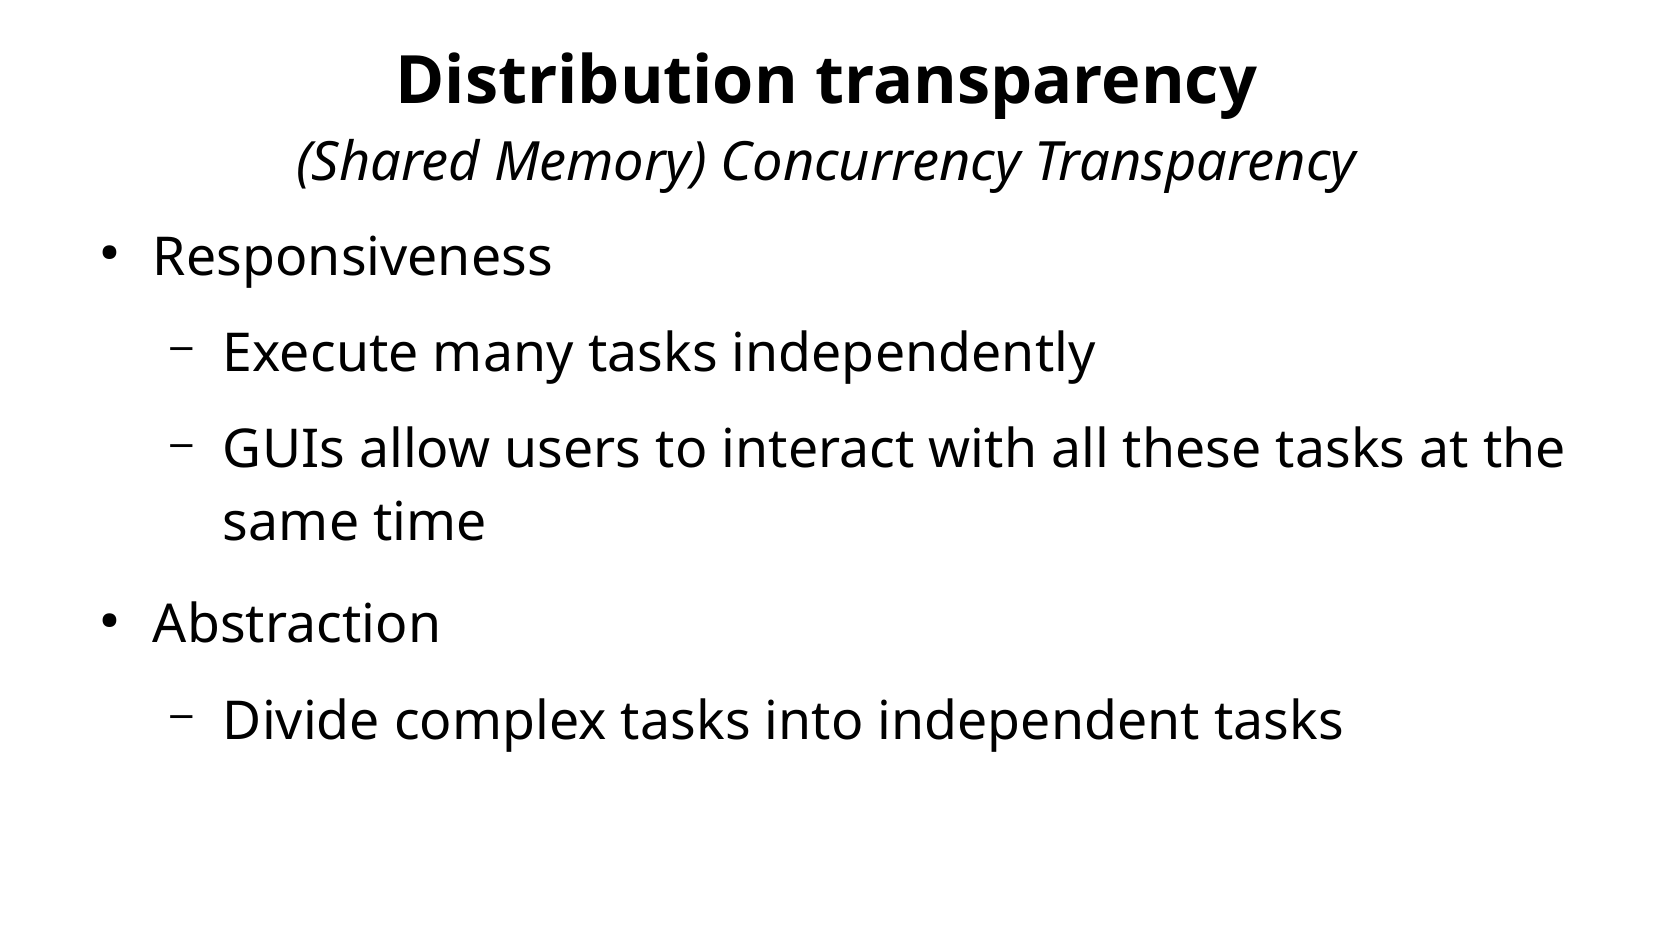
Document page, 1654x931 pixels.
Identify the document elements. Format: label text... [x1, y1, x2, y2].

title Distribution transparency (Shared Memory) Concurrency Transparency [82, 36, 1571, 193]
list Responsiveness Execute many tasks independently GUIs allow users to interact with all these tasks at the same time Abstraction Divide complex tasks into independent tasks [82, 217, 1571, 757]
